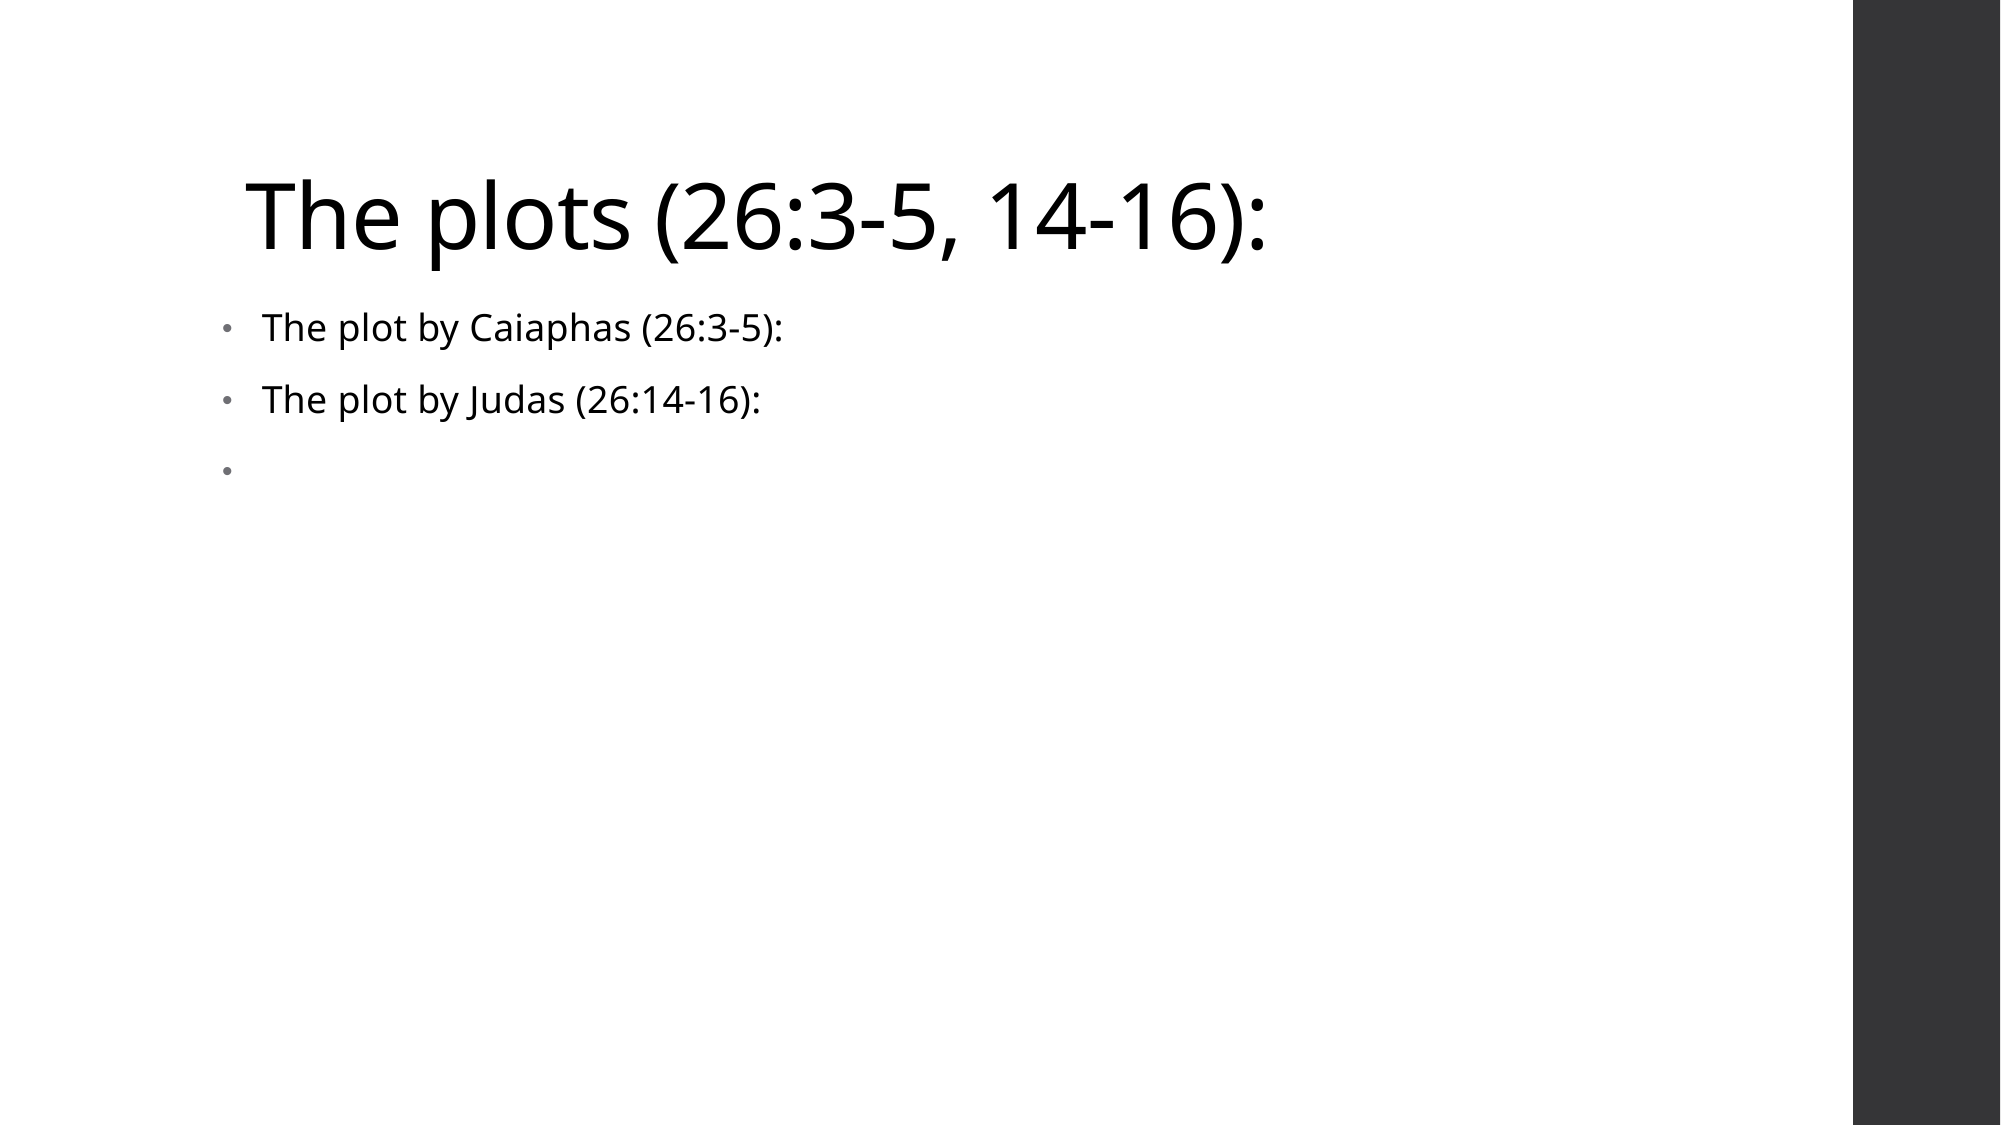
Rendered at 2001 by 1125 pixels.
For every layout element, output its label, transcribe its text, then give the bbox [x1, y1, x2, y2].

title The plots (26:3-5, 14-16): [206, 60, 1797, 278]
list The plot by Caiaphas (26:3-5): The plot by Judas (26:14-16): [206, 299, 1617, 1014]
